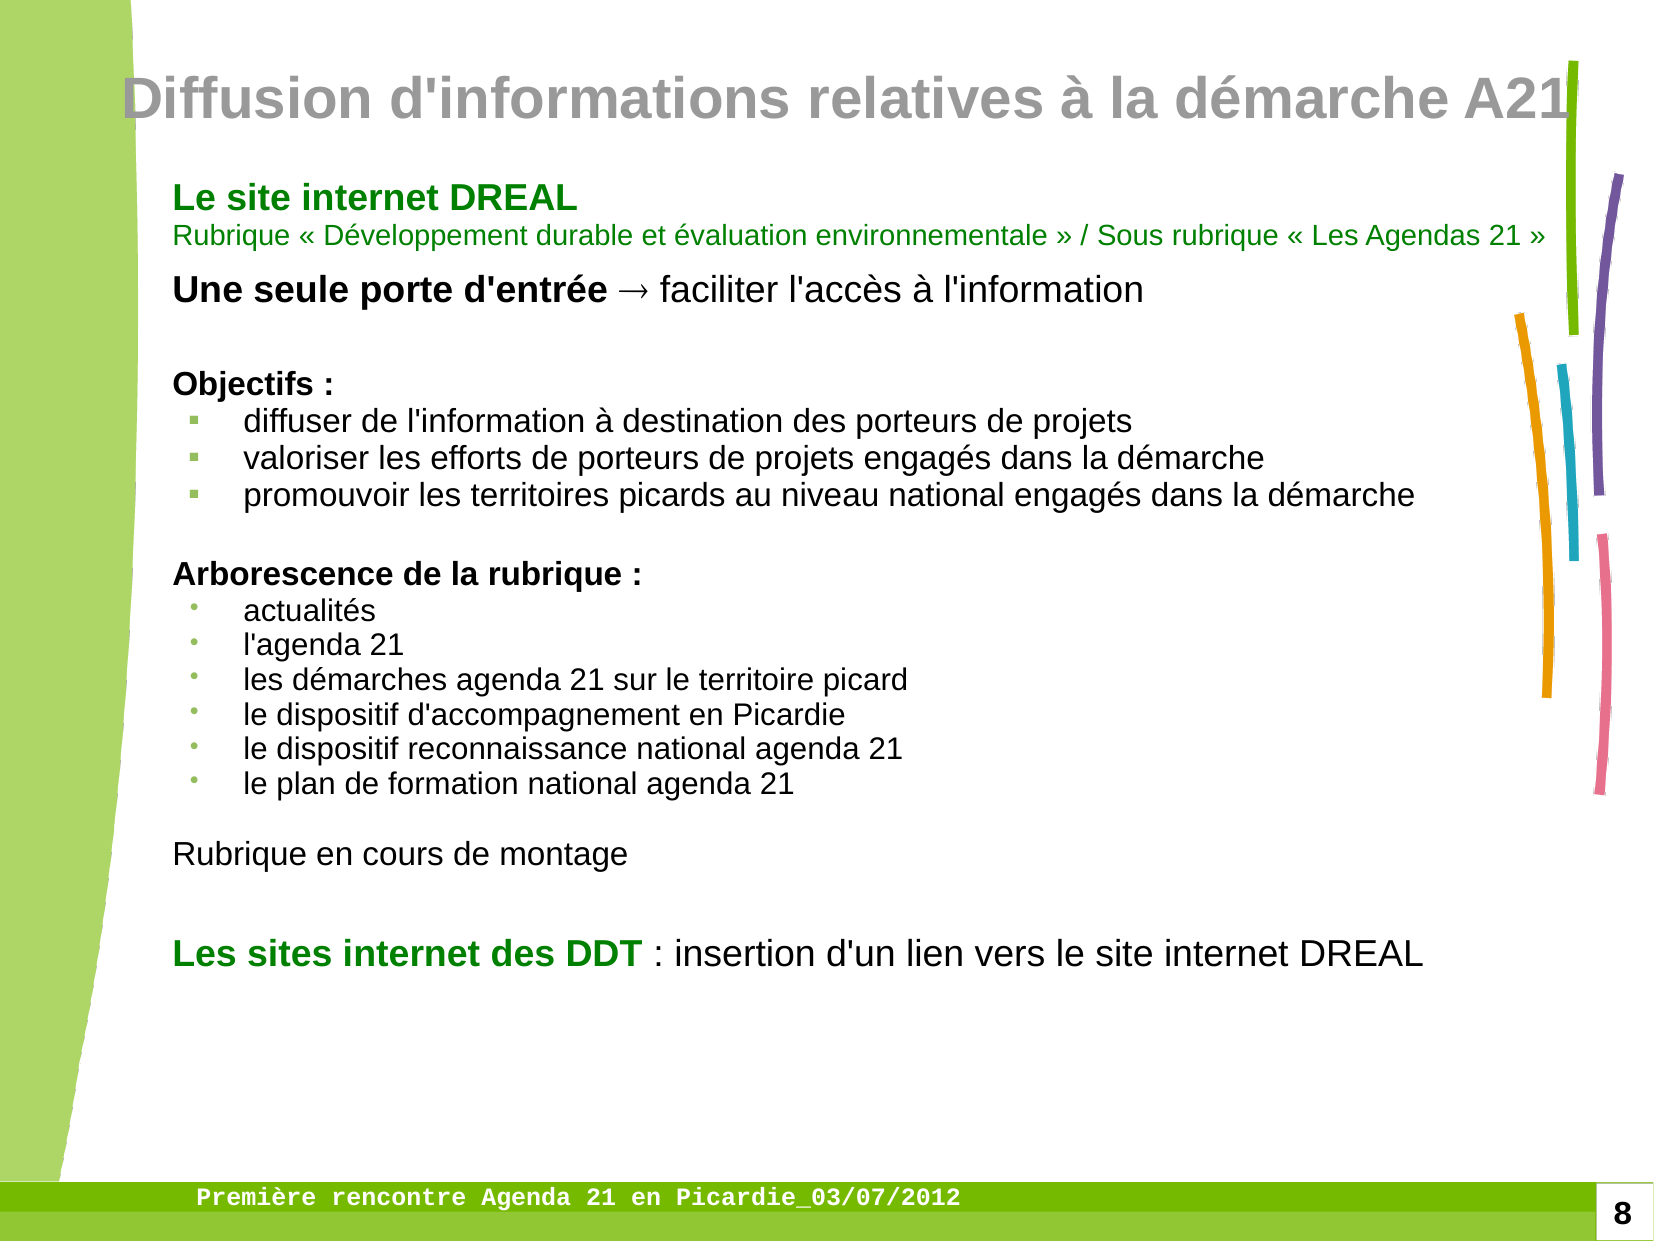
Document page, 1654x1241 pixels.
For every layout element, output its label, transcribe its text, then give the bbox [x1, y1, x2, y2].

list Le site internet DREAL Rubrique « Développement durable et évaluation environnementale » / Sous rubrique « Les Agendas 21 » Une seule porte d'entrée  faciliter l'accès à l'information Objectifs : diffuser de l'information à destination des porteurs de projets valoriser les efforts de porteurs de projets engagés dans la démarche promouvoir les territoires picards au niveau national engagés dans la démarche Arborescence de la rubrique : actualités l'agenda 21 les démarches agenda 21 sur le territoire picard le dispositif d'accompagnement en Picardie le dispositif reconnaissance national agenda 21 le plan de formation national agenda 21 Rubrique en cours de montage Les sites internet des DDT : insertion d'un lien vers le site internet DREAL [154, 176, 1550, 1138]
title Diffusion d'informations relatives à la démarche A21 [121, 32, 1579, 166]
picture [0, 0, 1654, 1241]
